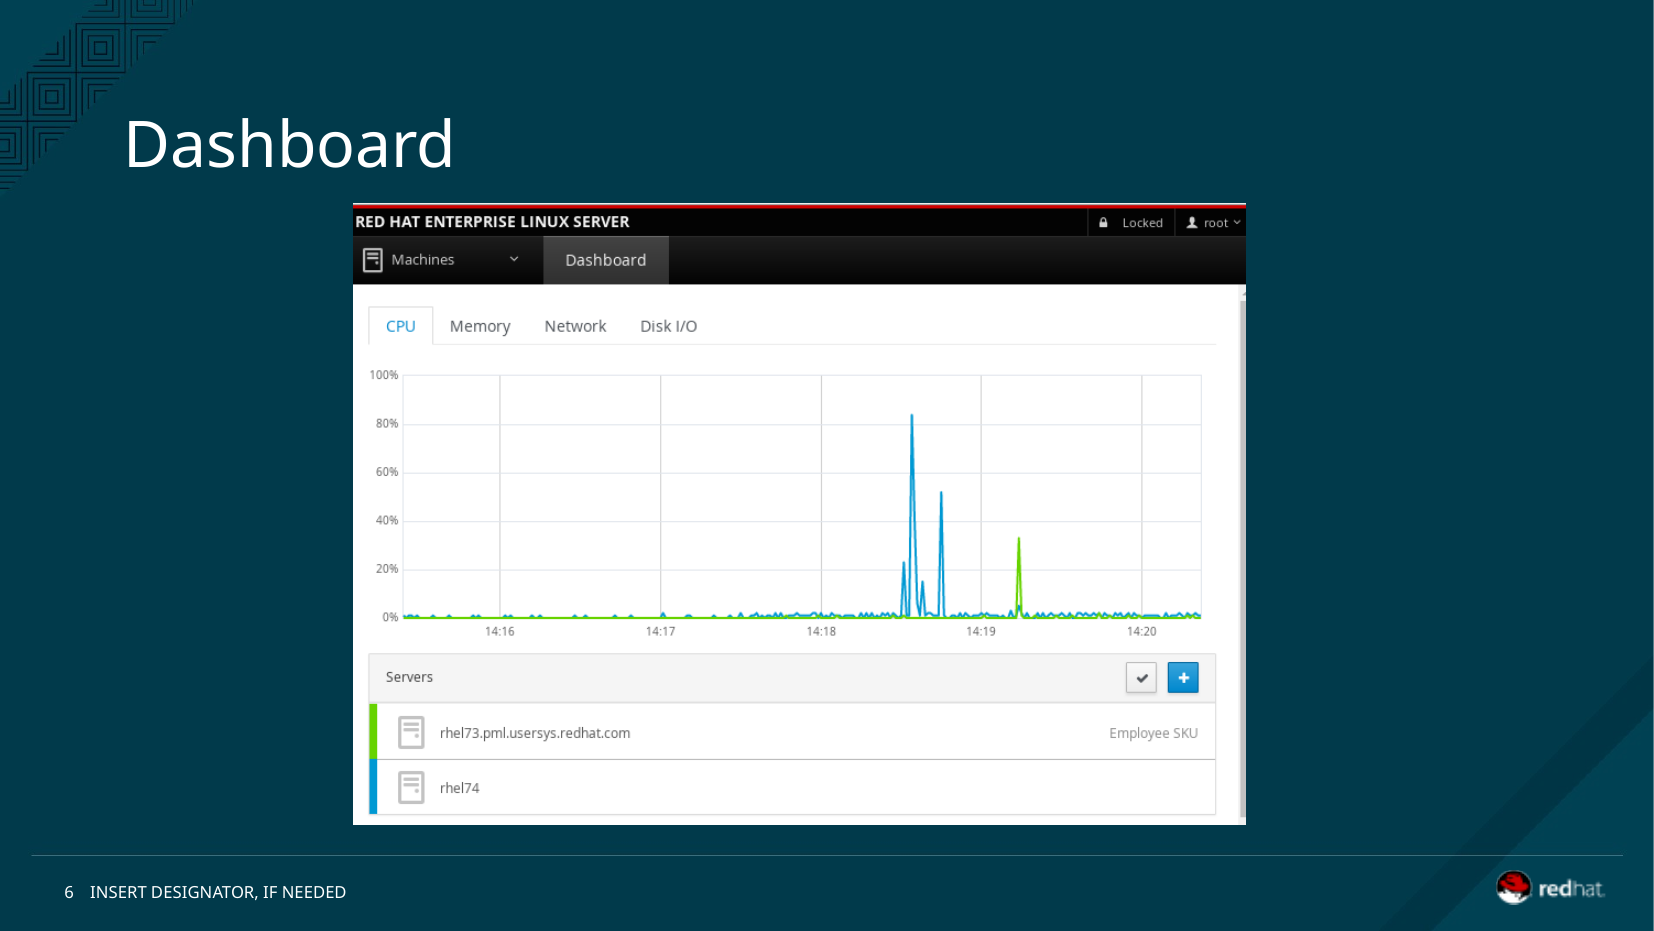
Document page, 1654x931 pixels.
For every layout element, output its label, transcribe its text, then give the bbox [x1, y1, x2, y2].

picture [70, 33, 74, 61]
picture [354, 204, 1245, 824]
picture [1497, 871, 1532, 904]
title Dashboard [124, 0, 1530, 187]
picture [1540, 879, 1605, 897]
